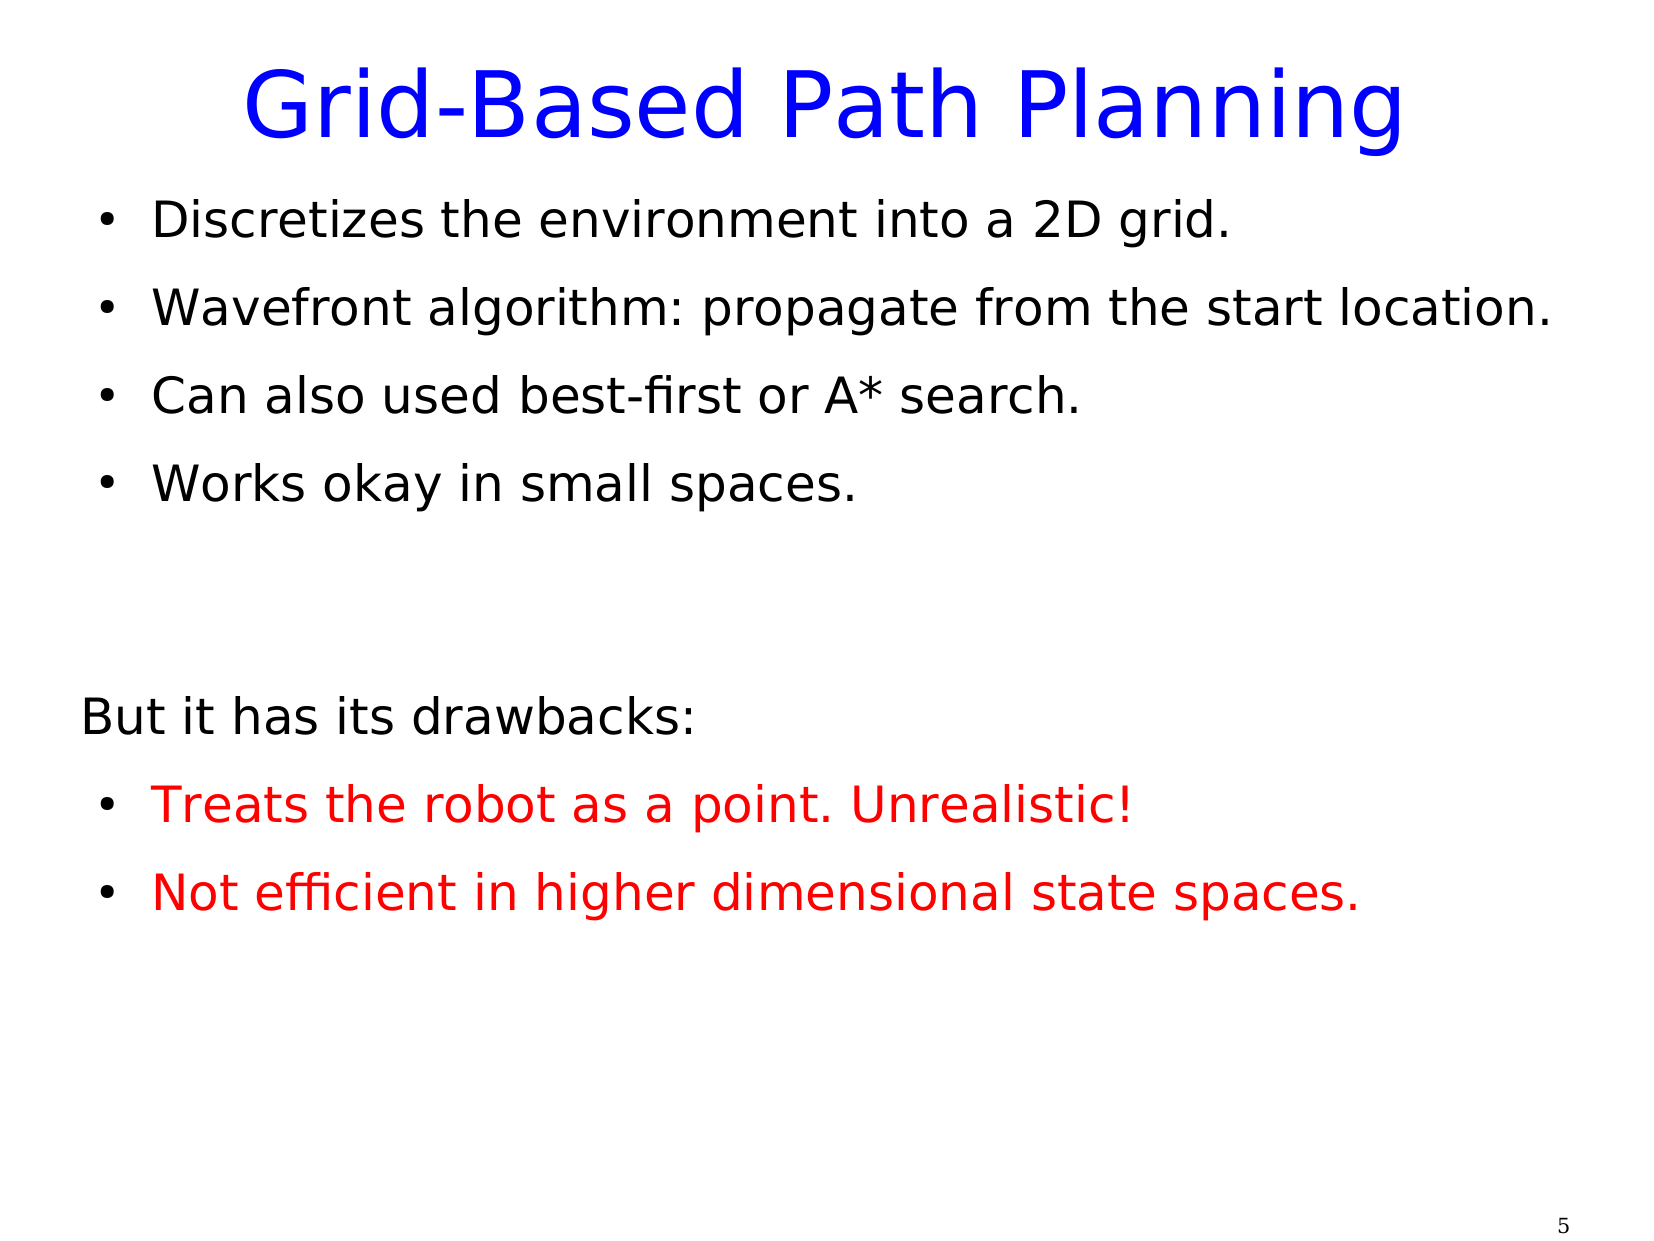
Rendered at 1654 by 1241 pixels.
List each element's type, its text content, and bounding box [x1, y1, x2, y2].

title Grid-Based Path Planning [82, 2, 1571, 210]
list Discretizes the environment into a 2D grid. Wavefront algorithm: propagate from the start location. Can also used best-first or A* search. Works okay in small spaces. But it has its drawbacks: Treats the robot as a point. Unrealistic! Not efficient in higher dimensional state spaces. [80, 191, 1569, 1215]
